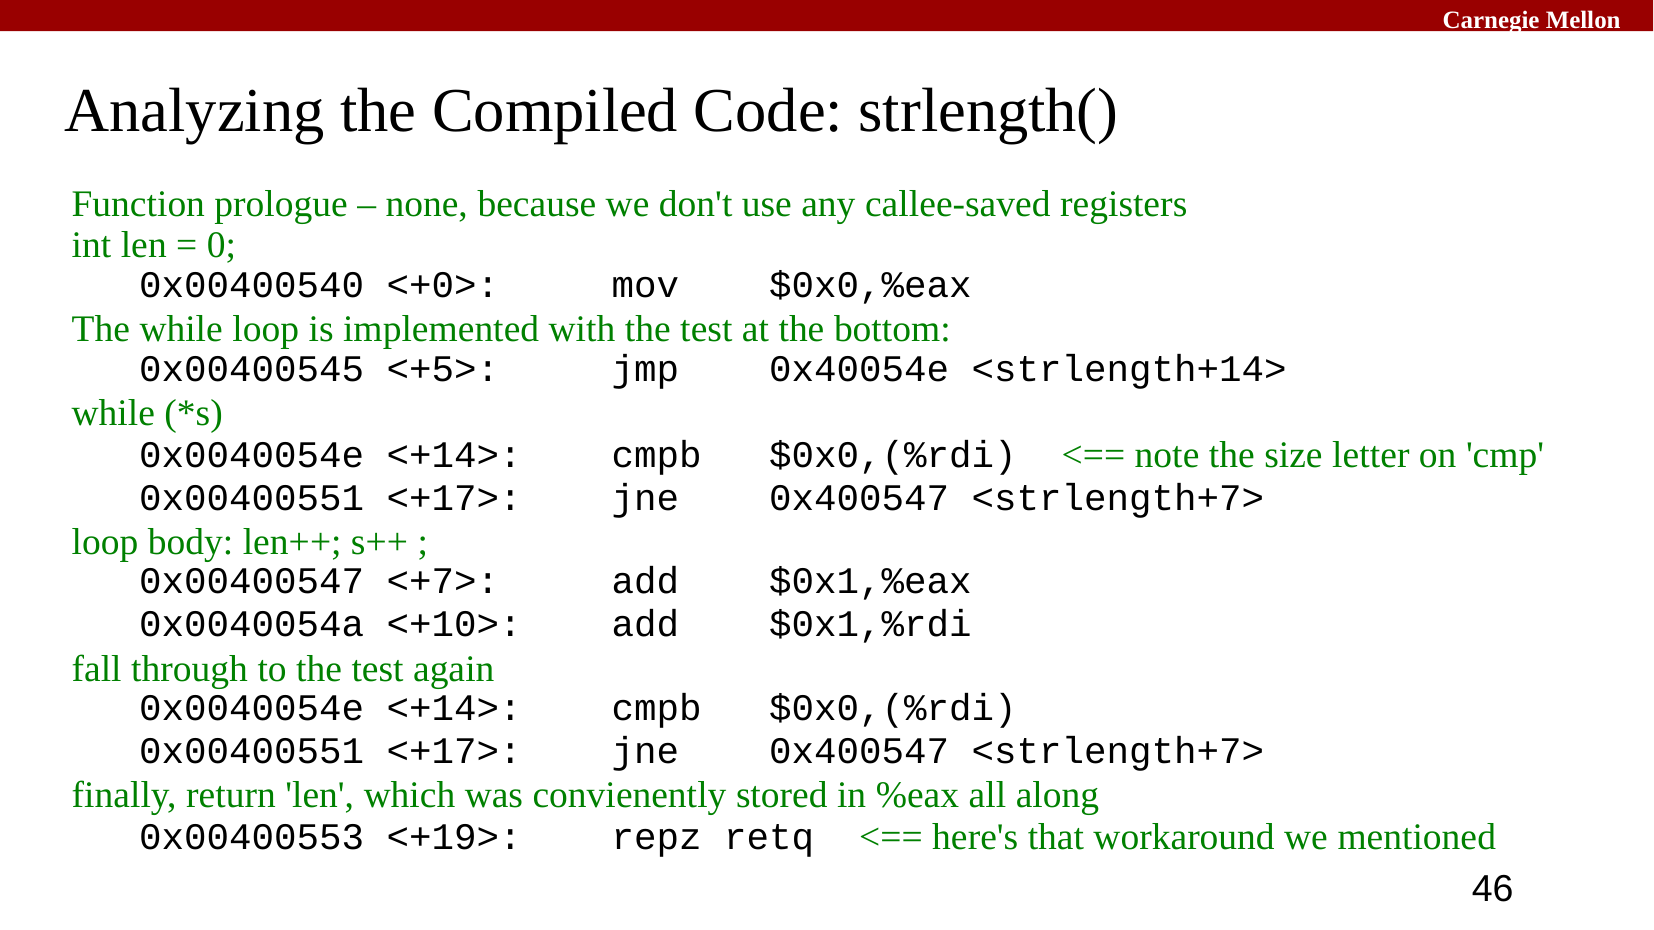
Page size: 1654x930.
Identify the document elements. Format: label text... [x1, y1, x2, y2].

title Analyzing the Compiled Code: strlength() [64, 58, 1576, 163]
subtitle Function prologue – none, because we don't use any callee-saved registers int len = 0; 0x00400540 <+0>: mov $0x0,%eax The while loop is implemented with the test at the bottom: 0x00400545 <+5>: jmp 0x40054e <strlength+14> while (*s) 0x0040054e <+14>: cmpb $0x0,(%rdi) <== note the size letter on 'cmp' 0x00400551 <+17>: jne 0x400547 <strlength+7> loop body: len++; s++ ; 0x00400547 <+7>: add $0x1,%eax 0x0040054a <+10>: add $0x1,%rdi fall through to the test again 0x0040054e <+14>: cmpb $0x0,(%rdi) 0x00400551 <+17>: jne 0x400547 <strlength+7> finally, return 'len', which was convienently stored in %eax all along 0x00400553 <+19>: repz retq <== here's that workaround we mentioned [71, 182, 1576, 861]
